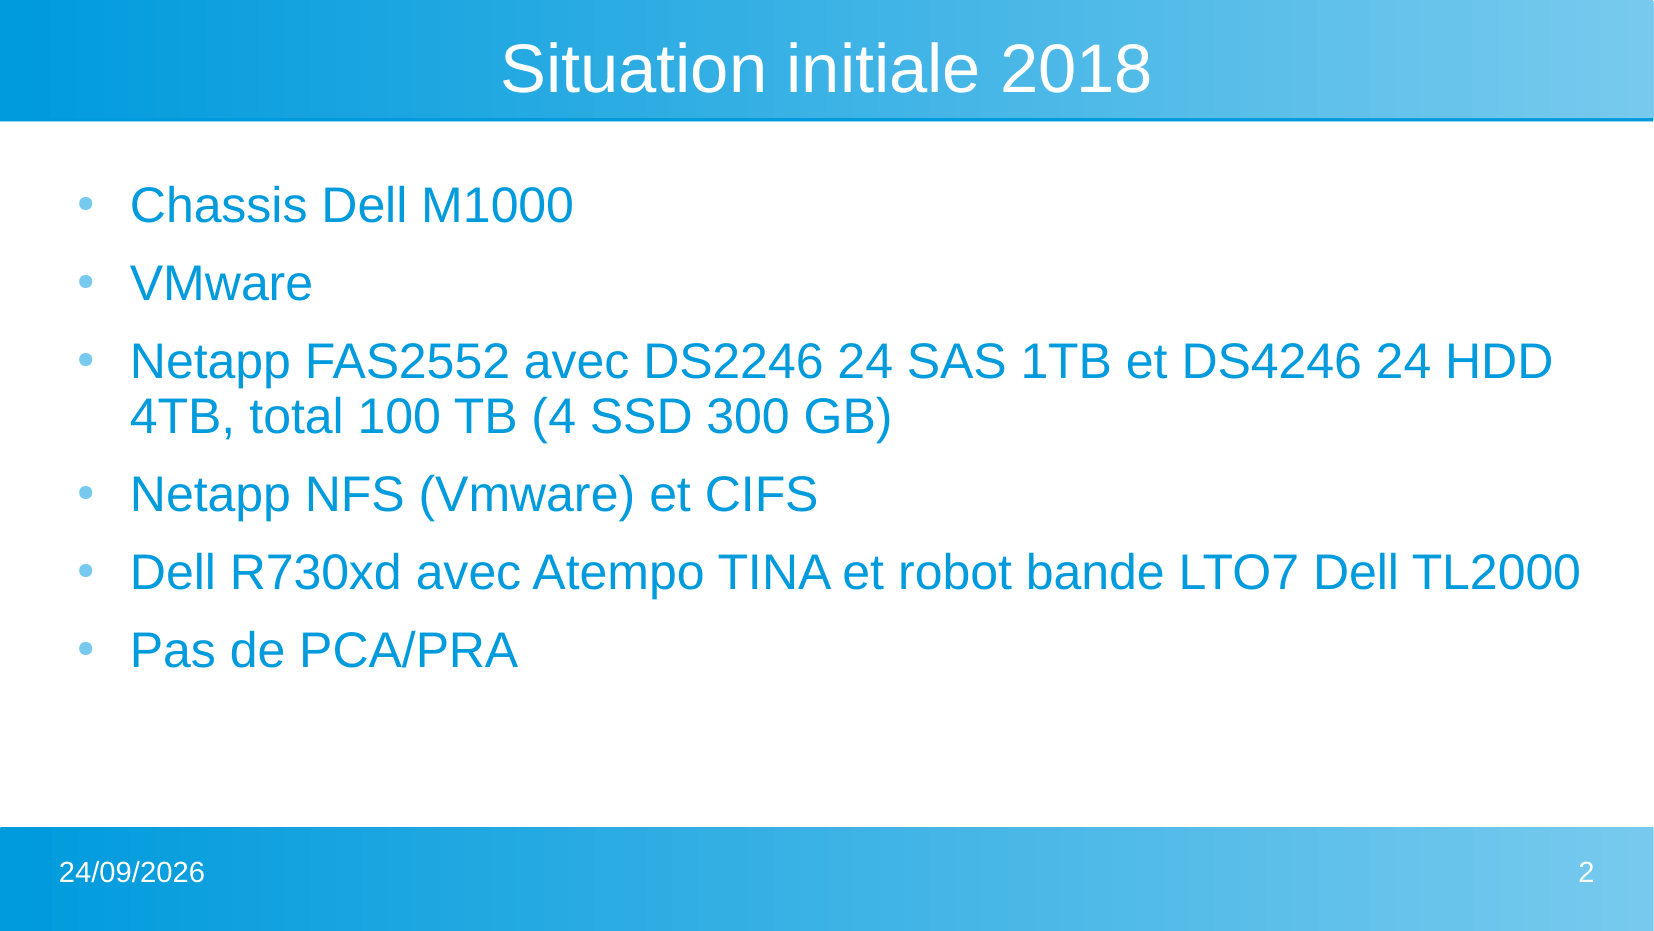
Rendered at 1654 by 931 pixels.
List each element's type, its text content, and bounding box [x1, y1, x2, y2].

title Situation initiale 2018 [59, 29, 1595, 108]
list Chassis Dell M1000 VMware Netapp FAS2552 avec DS2246 24 SAS 1TB et DS4246 24 HDD 4TB, total 100 TB (4 SSD 300 GB) Netapp NFS (Vmware) et CIFS Dell R730xd avec Atempo TINA et robot bande LTO7 Dell TL2000 Pas de PCA/PRA [59, 177, 1595, 768]
